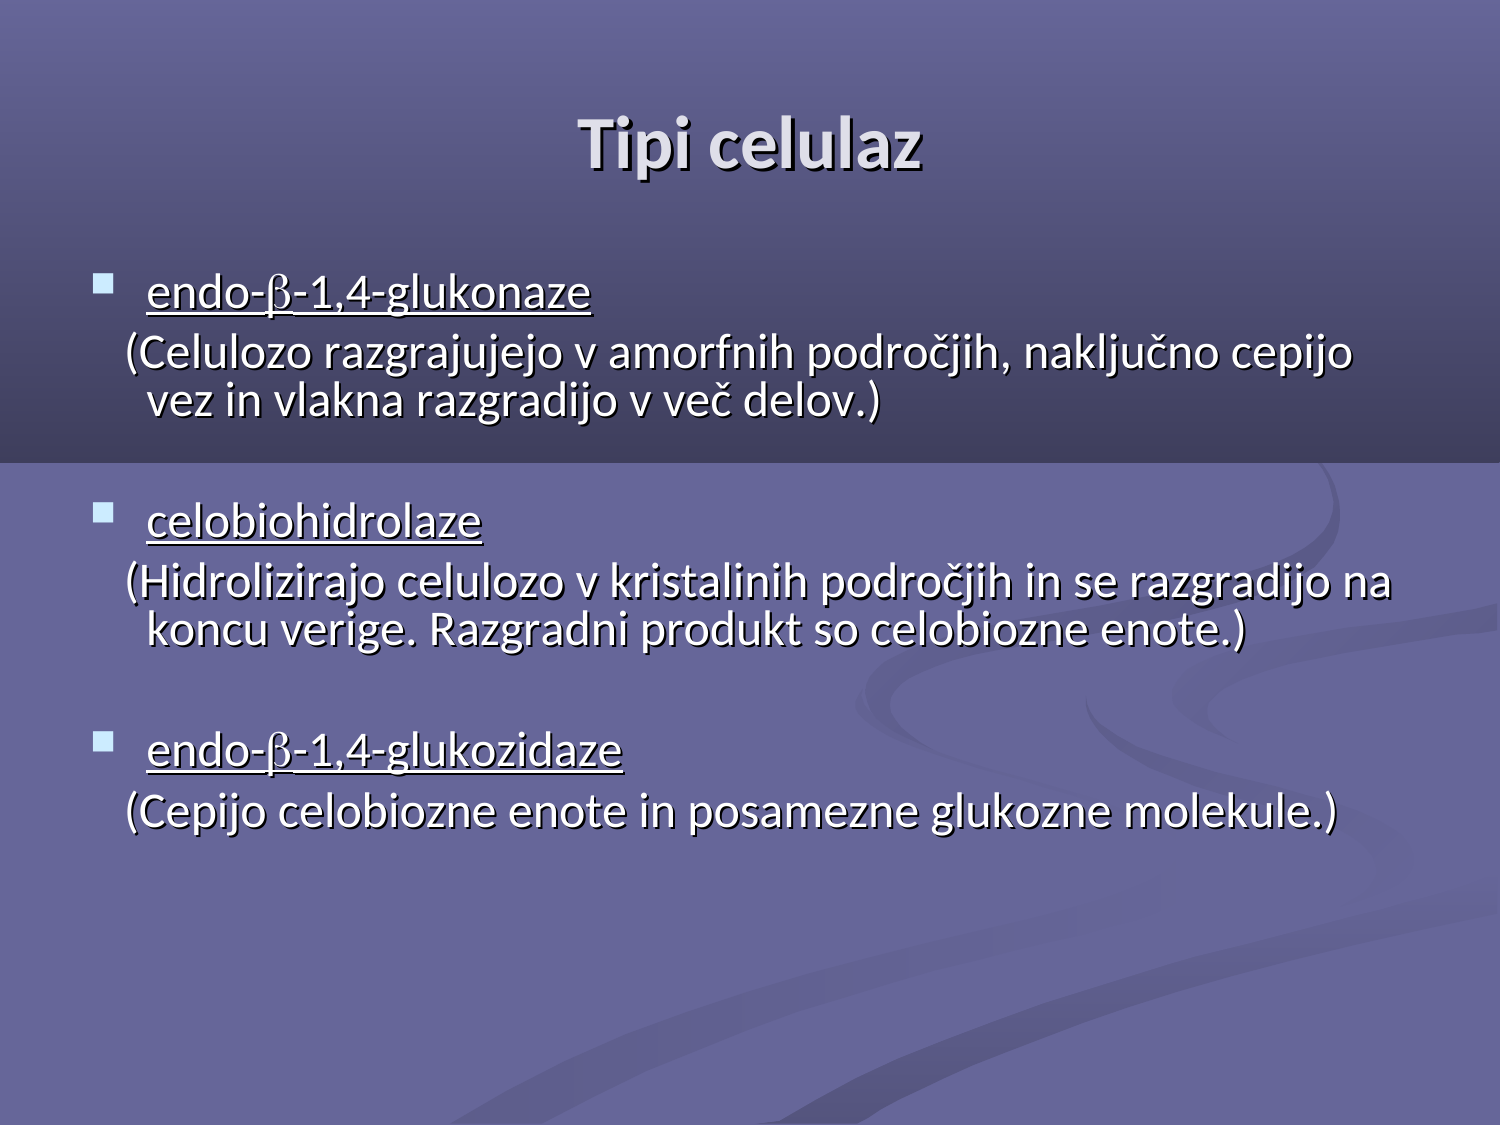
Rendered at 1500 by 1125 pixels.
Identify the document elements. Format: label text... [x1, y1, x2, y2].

title Tipi celulaz [75, 45, 1426, 233]
list endo--1,4-glukonaze (Celulozo razgrajujejo v amorfnih področjih, naključno cepijo vez in vlakna razgradijo v več delov.) celobiohidrolaze (Hidrolizirajo celulozo v kristalinih področjih in se razgradijo na koncu verige. Razgradni produkt so celobiozne enote.) endo--1,4-glukozidaze (Cepijo celobiozne enote in posamezne glukozne molekule.) [75, 262, 1426, 1006]
